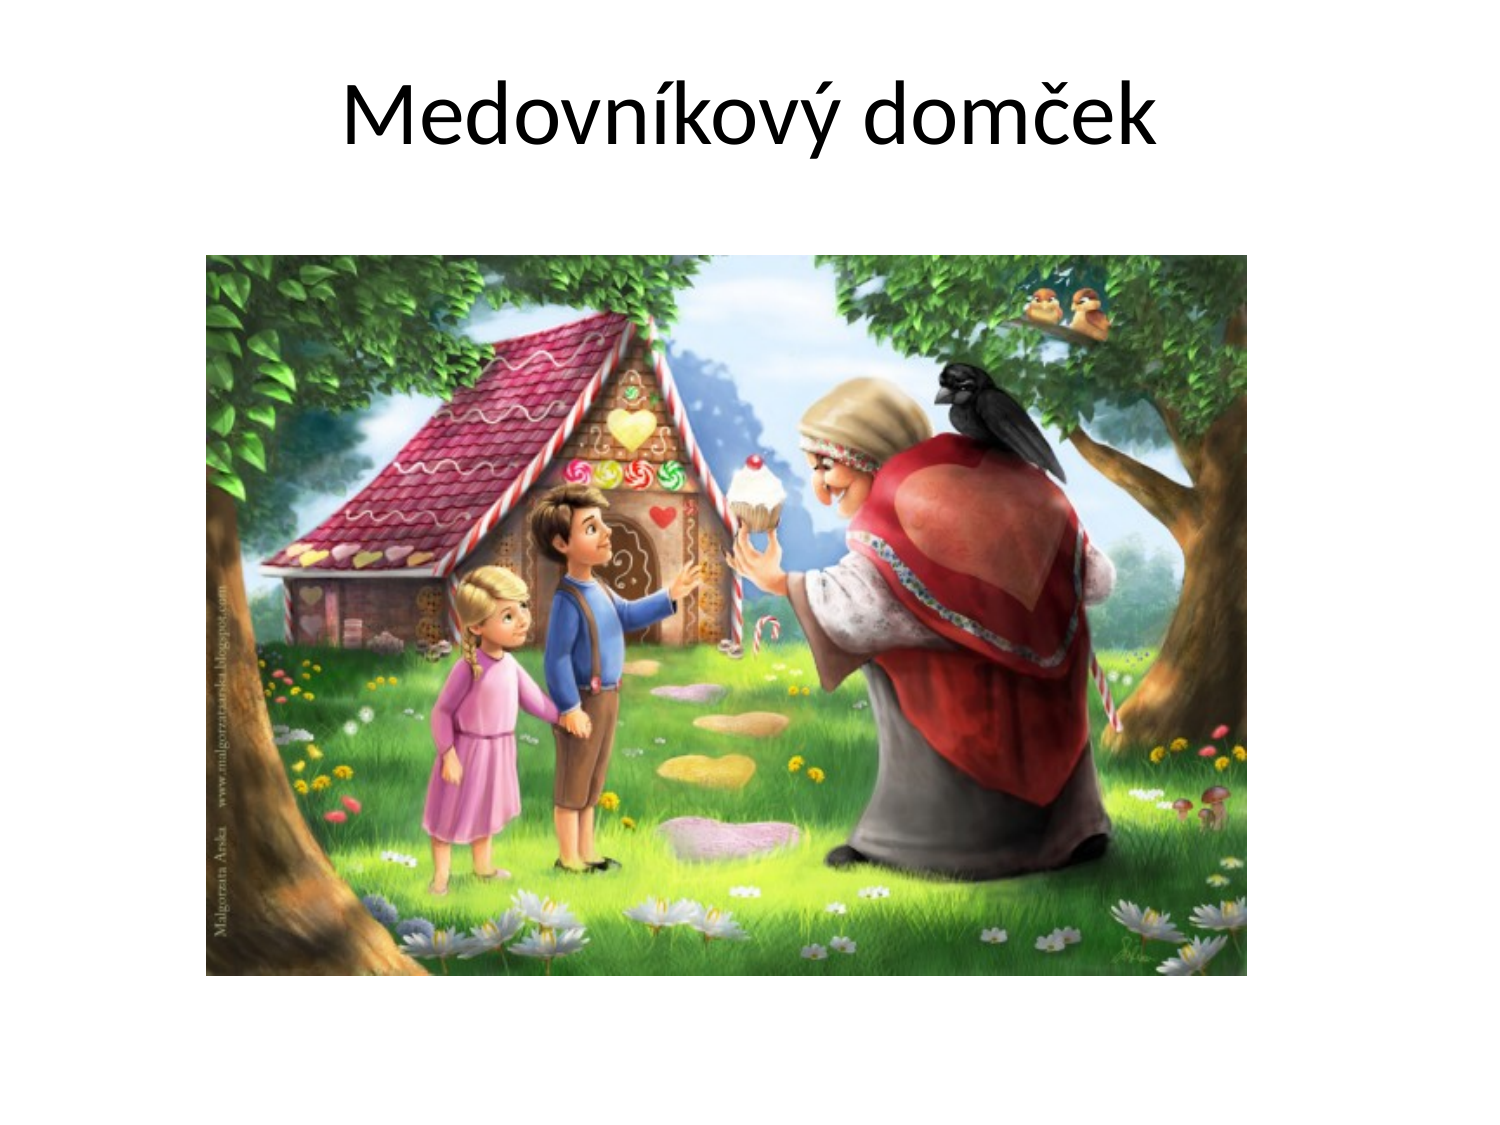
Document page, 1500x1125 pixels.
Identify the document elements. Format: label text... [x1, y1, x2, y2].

title Medovníkový domček [75, 45, 1425, 233]
picture [206, 255, 1247, 976]
